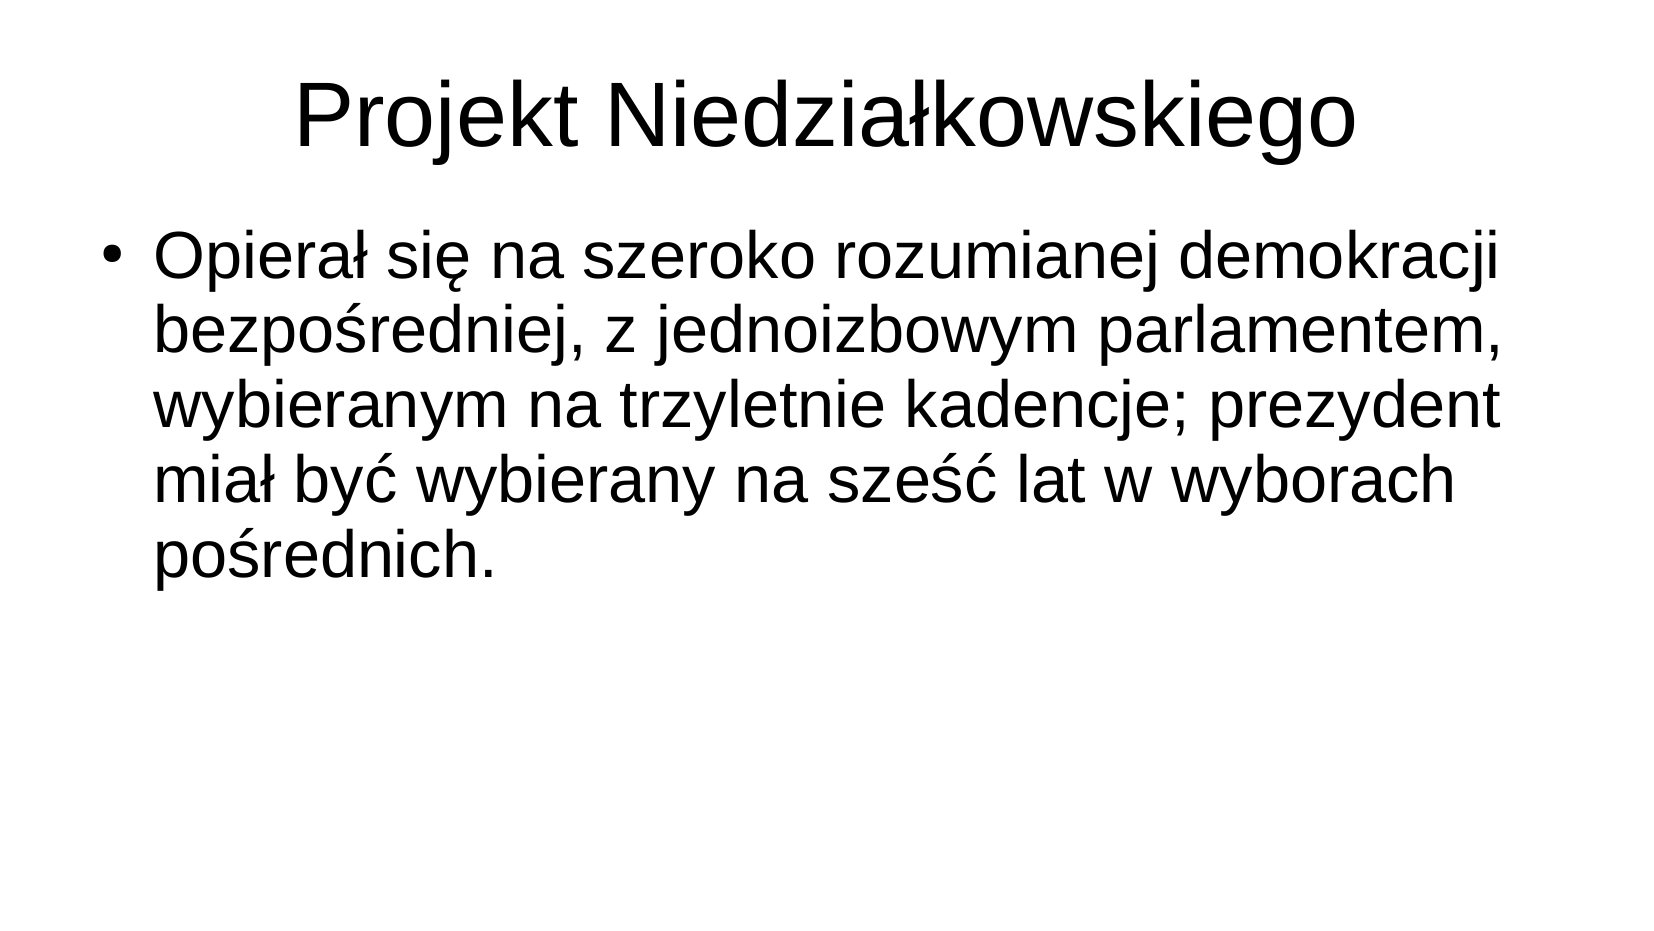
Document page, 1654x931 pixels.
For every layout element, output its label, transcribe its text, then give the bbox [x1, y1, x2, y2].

title Projekt Niedziałkowskiego [82, 37, 1571, 193]
list Opierał się na szeroko rozumianej demokracji bezpośredniej, z jednoizbowym parlamentem, wybieranym na trzyletnie kadencje; prezydent miał być wybierany na sześć lat w wyborach pośrednich. [82, 217, 1571, 758]
